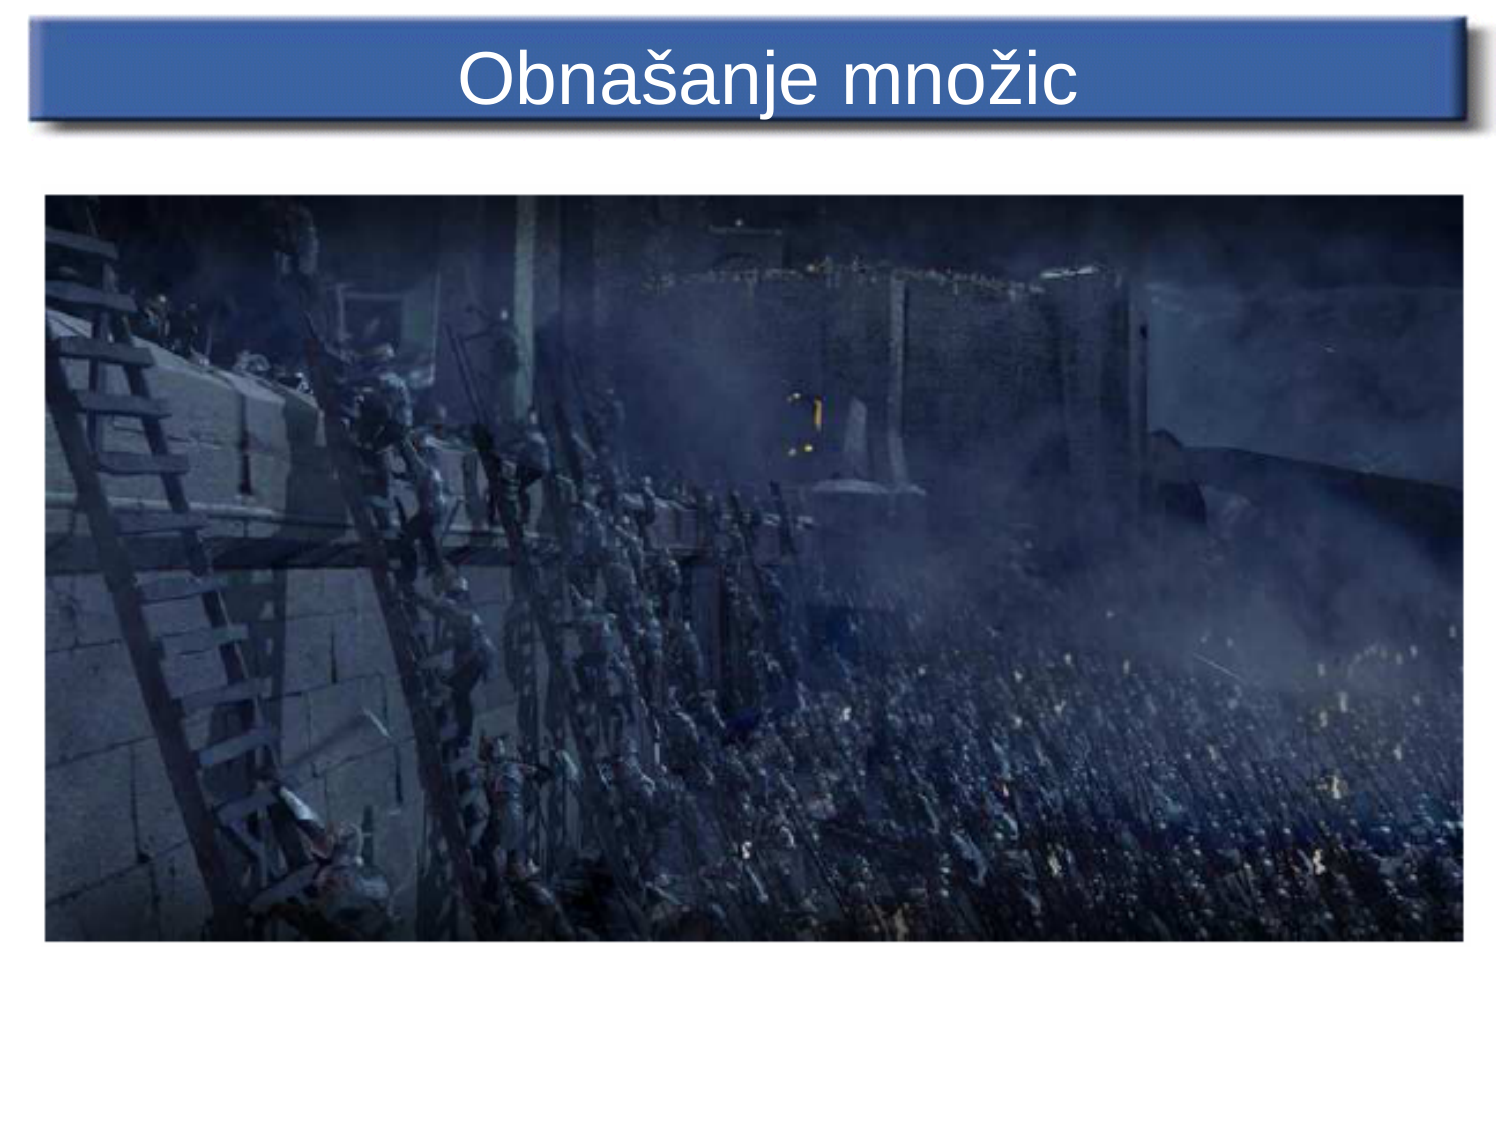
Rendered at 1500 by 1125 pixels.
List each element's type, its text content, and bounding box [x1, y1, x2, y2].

picture [41, 184, 1471, 947]
text_box Obnašanje množic [442, 22, 1095, 128]
picture [27, 13, 1496, 141]
